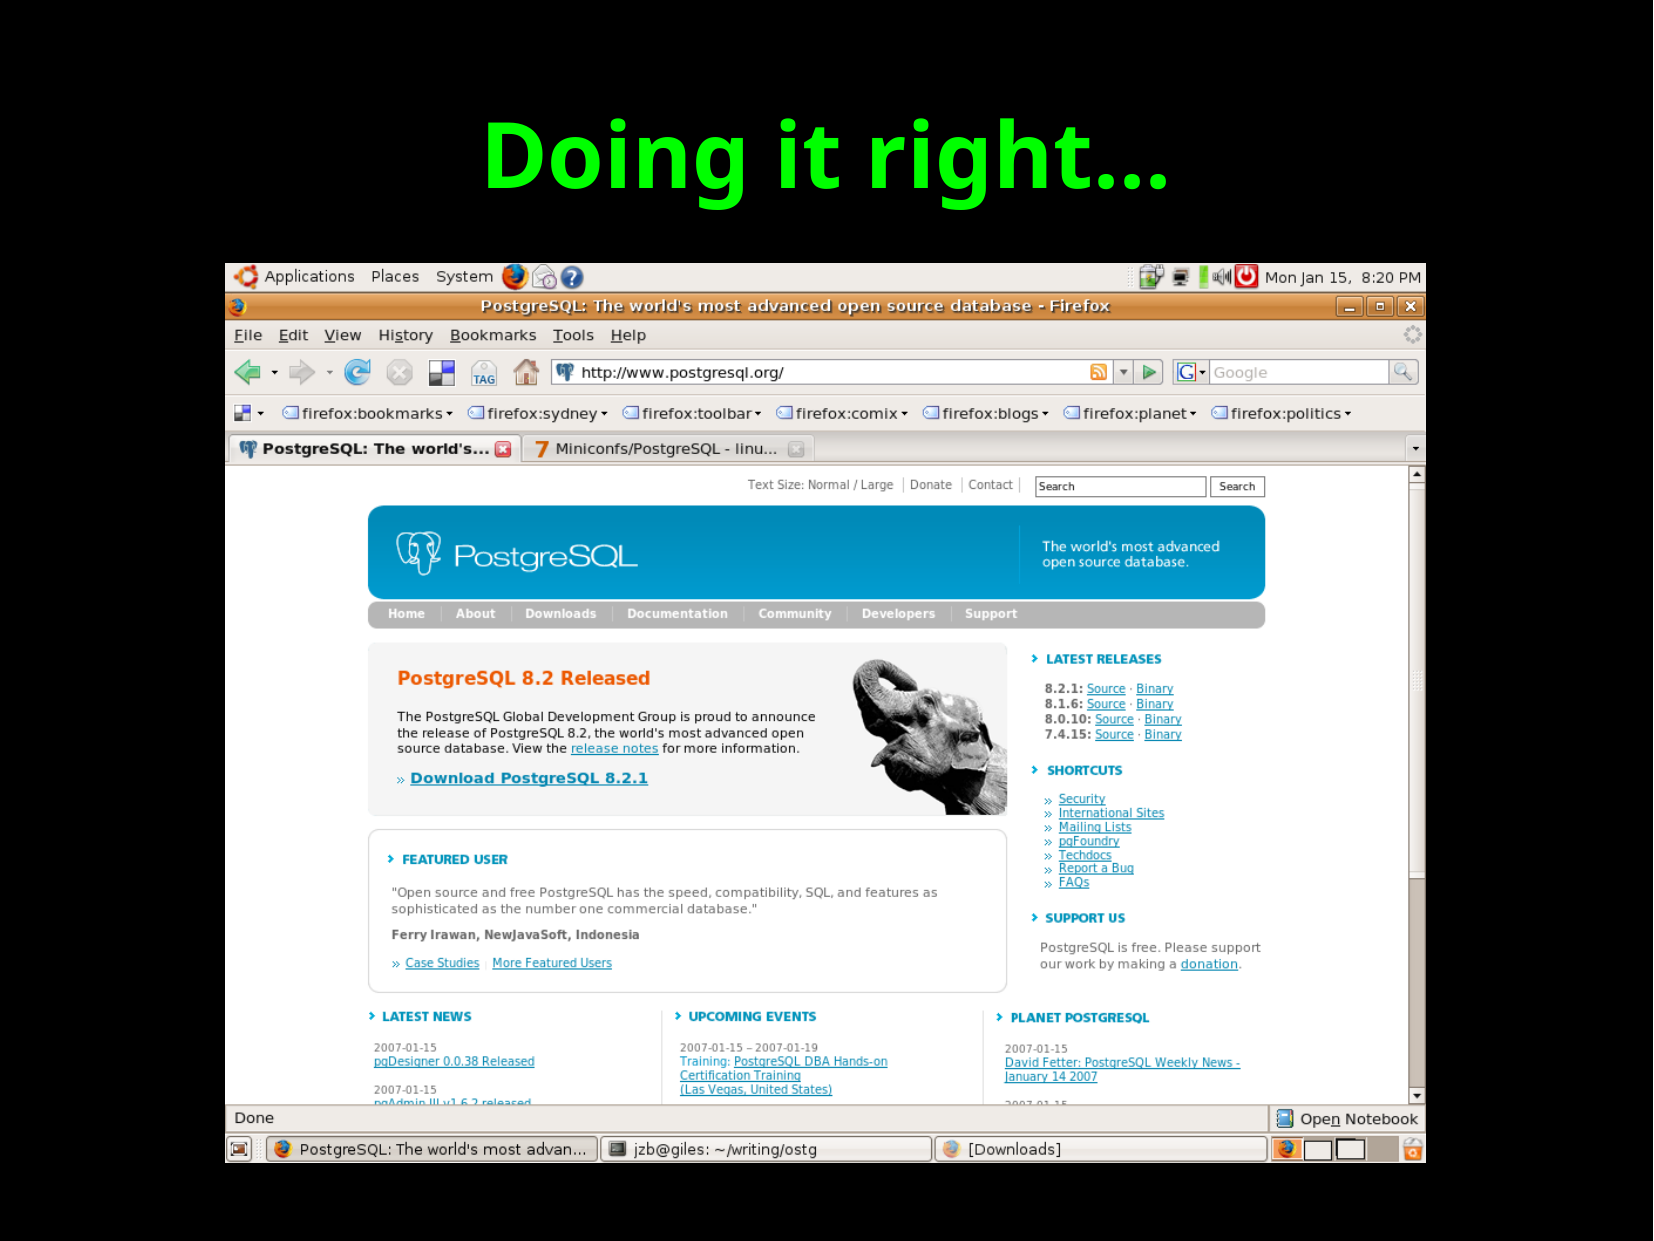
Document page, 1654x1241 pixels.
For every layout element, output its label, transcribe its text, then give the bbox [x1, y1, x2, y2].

picture [225, 263, 1426, 1163]
title Doing it right... [82, 56, 1571, 250]
